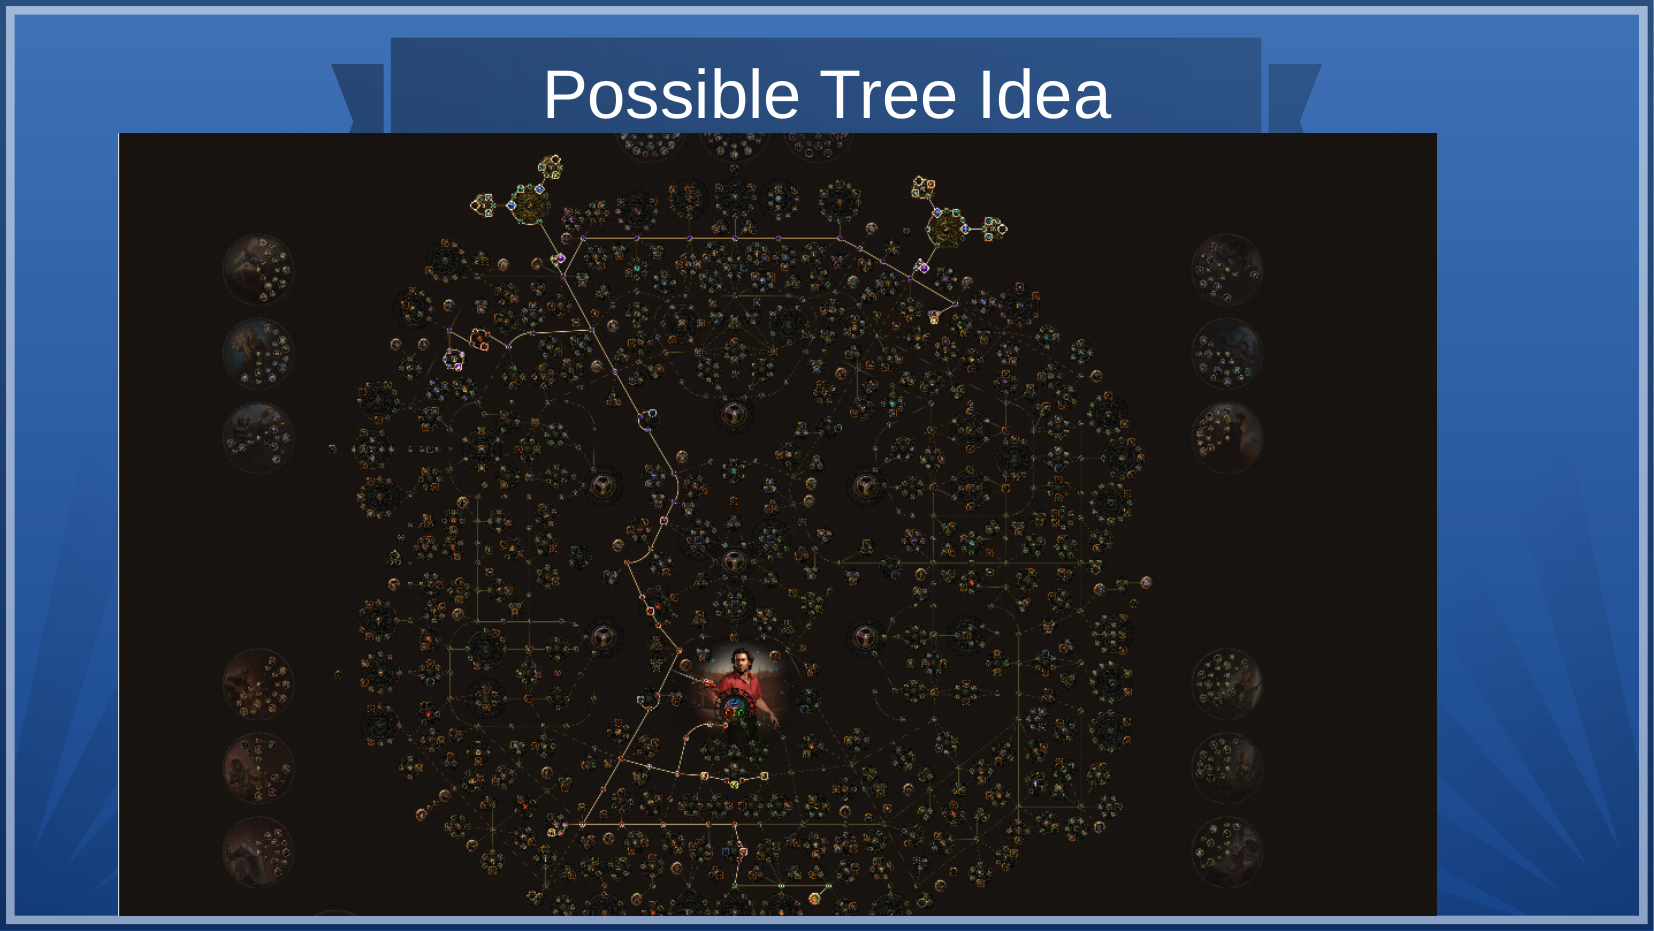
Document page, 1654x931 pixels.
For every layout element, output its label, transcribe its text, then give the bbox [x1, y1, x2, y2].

title Possible Tree Idea [389, 35, 1264, 133]
picture [118, 133, 1437, 916]
